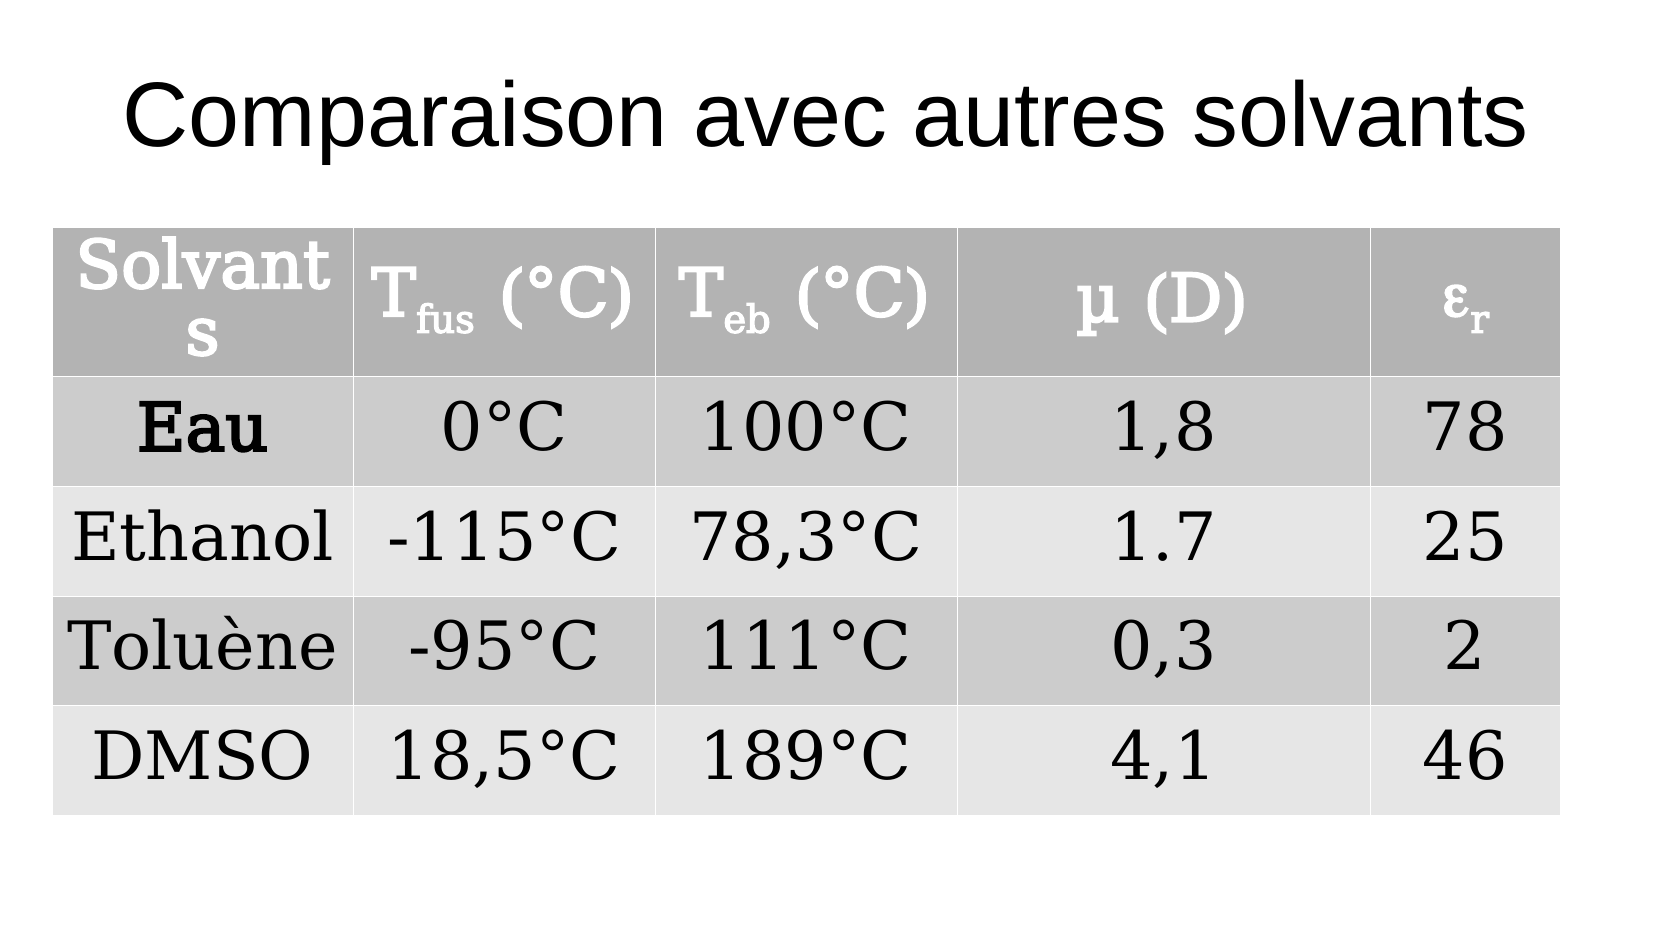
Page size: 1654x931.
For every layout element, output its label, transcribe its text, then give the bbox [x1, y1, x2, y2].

table_cell 189°C [656, 706, 957, 815]
title Comparaison avec autres solvants [82, 37, 1571, 193]
table_cell 46 [1371, 706, 1560, 815]
table_cell 78,3°C [656, 487, 957, 596]
table_cell 0,3 [958, 597, 1370, 705]
table_cell 1,8 [958, 377, 1370, 486]
table_cell -115°C [354, 487, 655, 596]
table_header er [1371, 228, 1560, 376]
table_cell Toluène [53, 597, 353, 705]
table_cell DMSO [53, 706, 353, 815]
table_cell 25 [1371, 487, 1560, 596]
table_cell 4,1 [958, 706, 1370, 815]
table_cell 78 [1371, 377, 1560, 486]
table_cell -95°C [354, 597, 655, 705]
table_cell 1.7 [958, 487, 1370, 596]
table_header Tfus (°C) [354, 228, 655, 376]
table_cell 100°C [656, 377, 957, 486]
table_header Solvants [53, 228, 353, 376]
table_header Teb (°C) [656, 228, 957, 376]
table_cell Ethanol [53, 487, 353, 596]
table_cell Eau [53, 377, 353, 486]
table_cell 2 [1371, 597, 1560, 705]
table_header µ (D) [958, 228, 1370, 376]
table_cell 111°C [656, 597, 957, 705]
table_cell 18,5°C [354, 706, 655, 815]
table_cell 0°C [354, 377, 655, 486]
